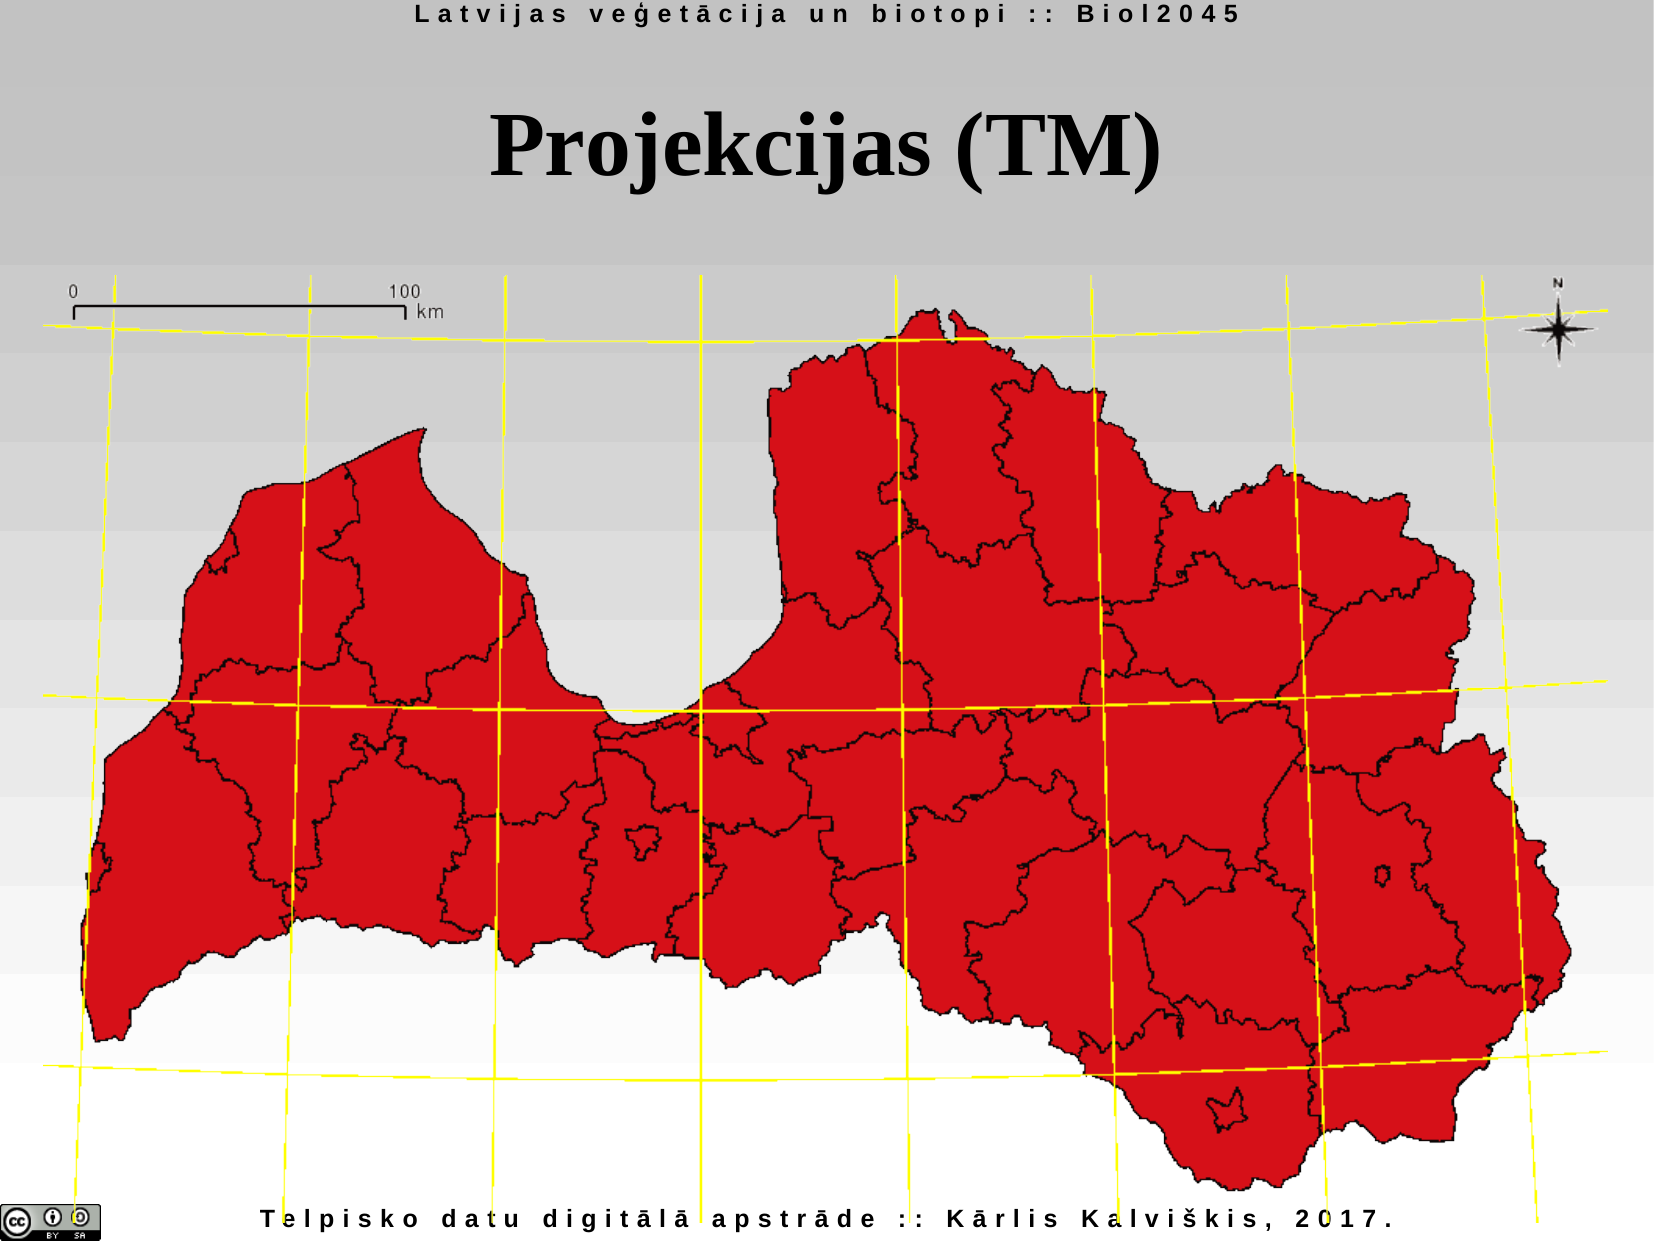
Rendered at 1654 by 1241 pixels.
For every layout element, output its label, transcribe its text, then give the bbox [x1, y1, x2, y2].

picture [0, 275, 1654, 1241]
title Projekcijas (TM) [0, 1, 1654, 287]
